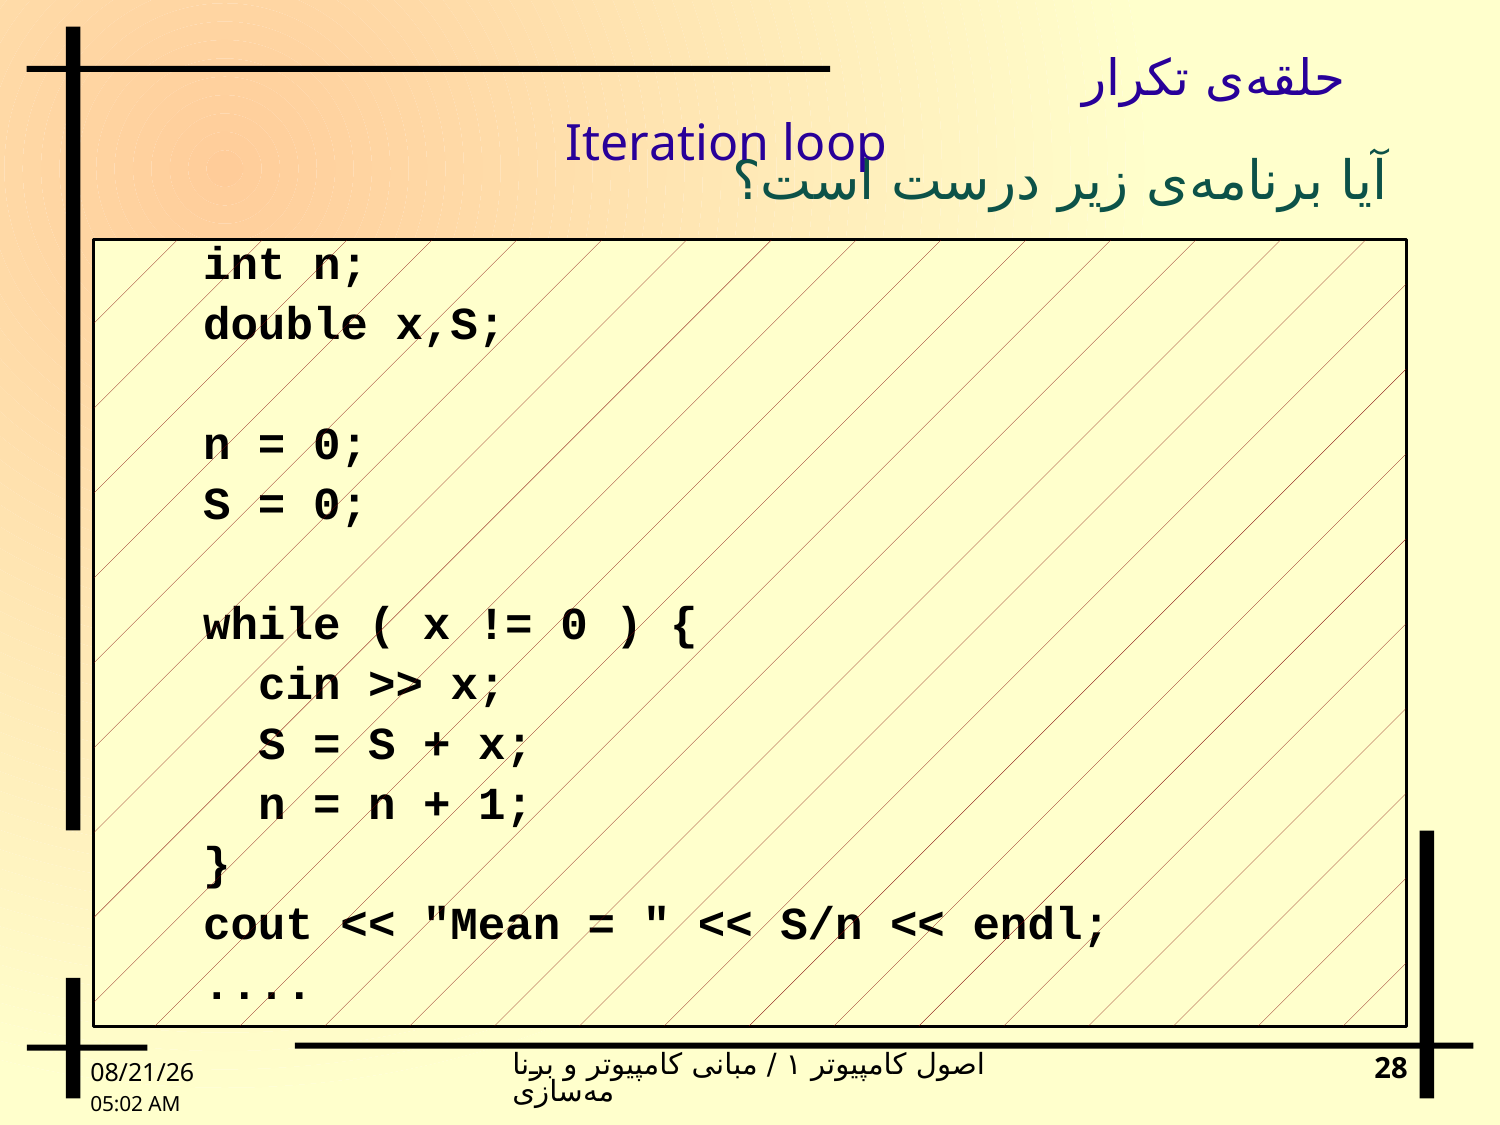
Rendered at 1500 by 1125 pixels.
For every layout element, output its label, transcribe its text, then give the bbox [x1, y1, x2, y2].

list آیا برنامه‌ی زیر درست است؟ [92, 148, 1441, 234]
title حلقه‌ی تکرار Iteration loop [86, 52, 1367, 172]
text_box [93, 239, 1407, 1027]
